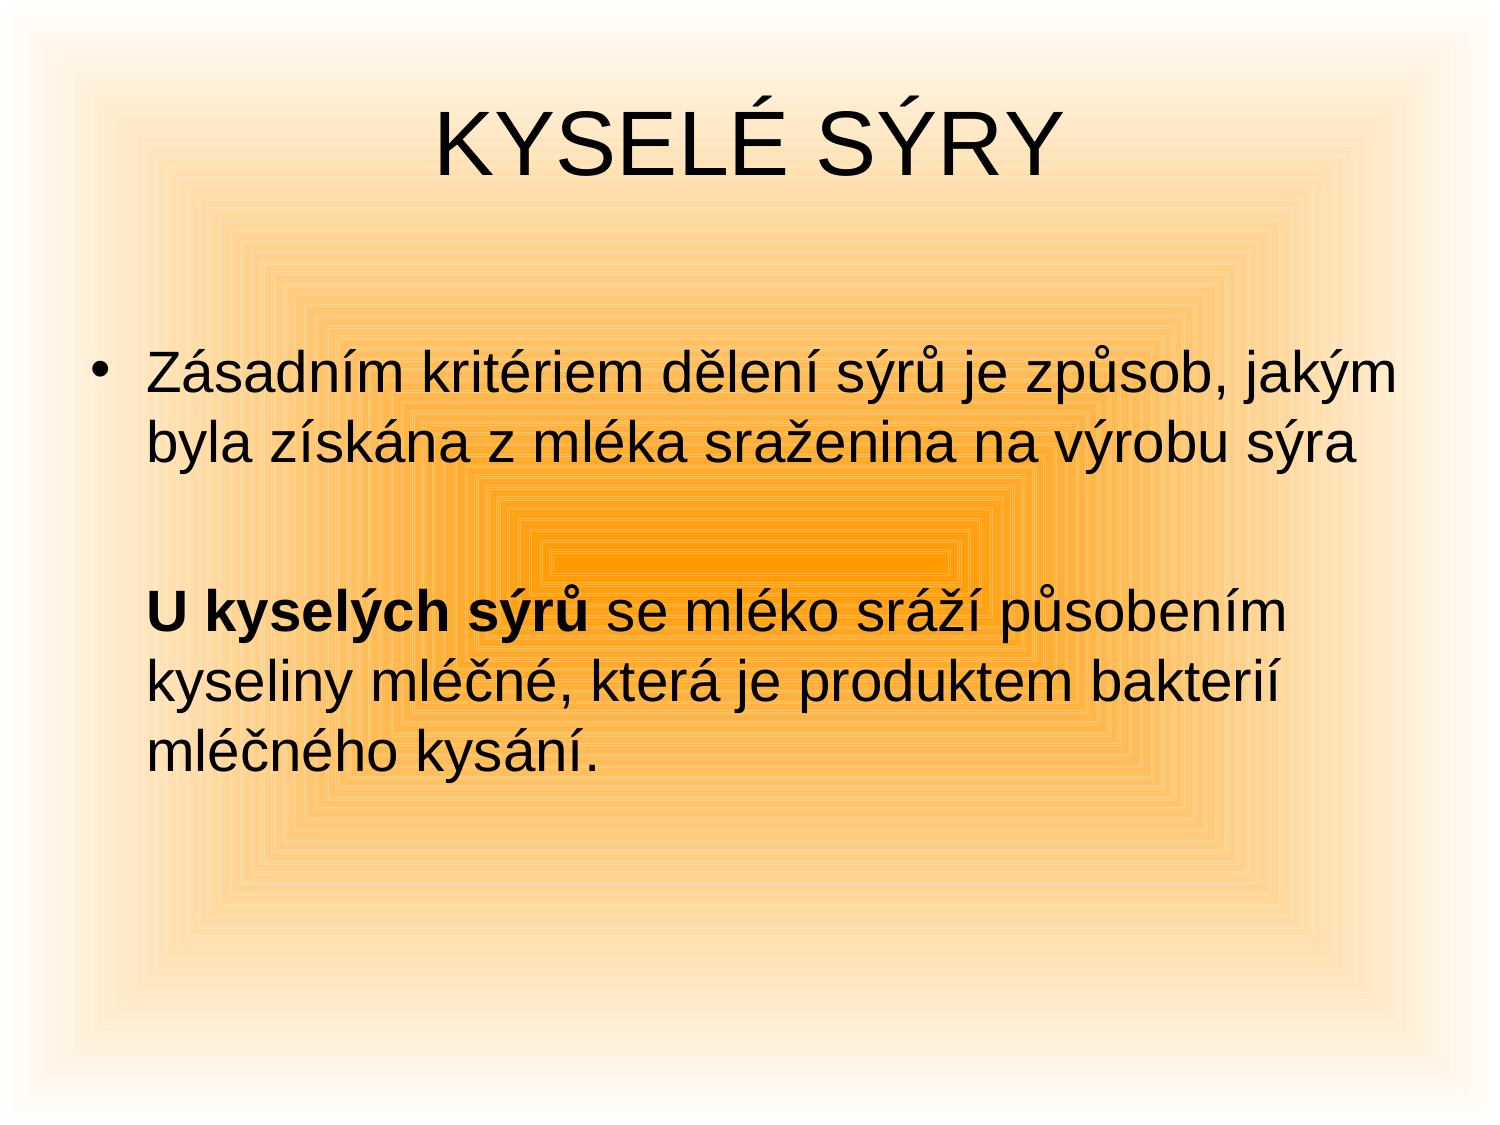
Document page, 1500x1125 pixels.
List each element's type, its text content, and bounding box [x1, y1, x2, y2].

list Zásadním kritériem dělení sýrů je způsob, jakým byla získána z mléka sraženina na výrobu sýra U kyselých sýrů se mléko sráží působením kyseliny mléčné, která je produktem bakterií mléčného kysání. [75, 326, 1426, 1047]
title KYSELÉ SÝRY [75, 45, 1426, 233]
